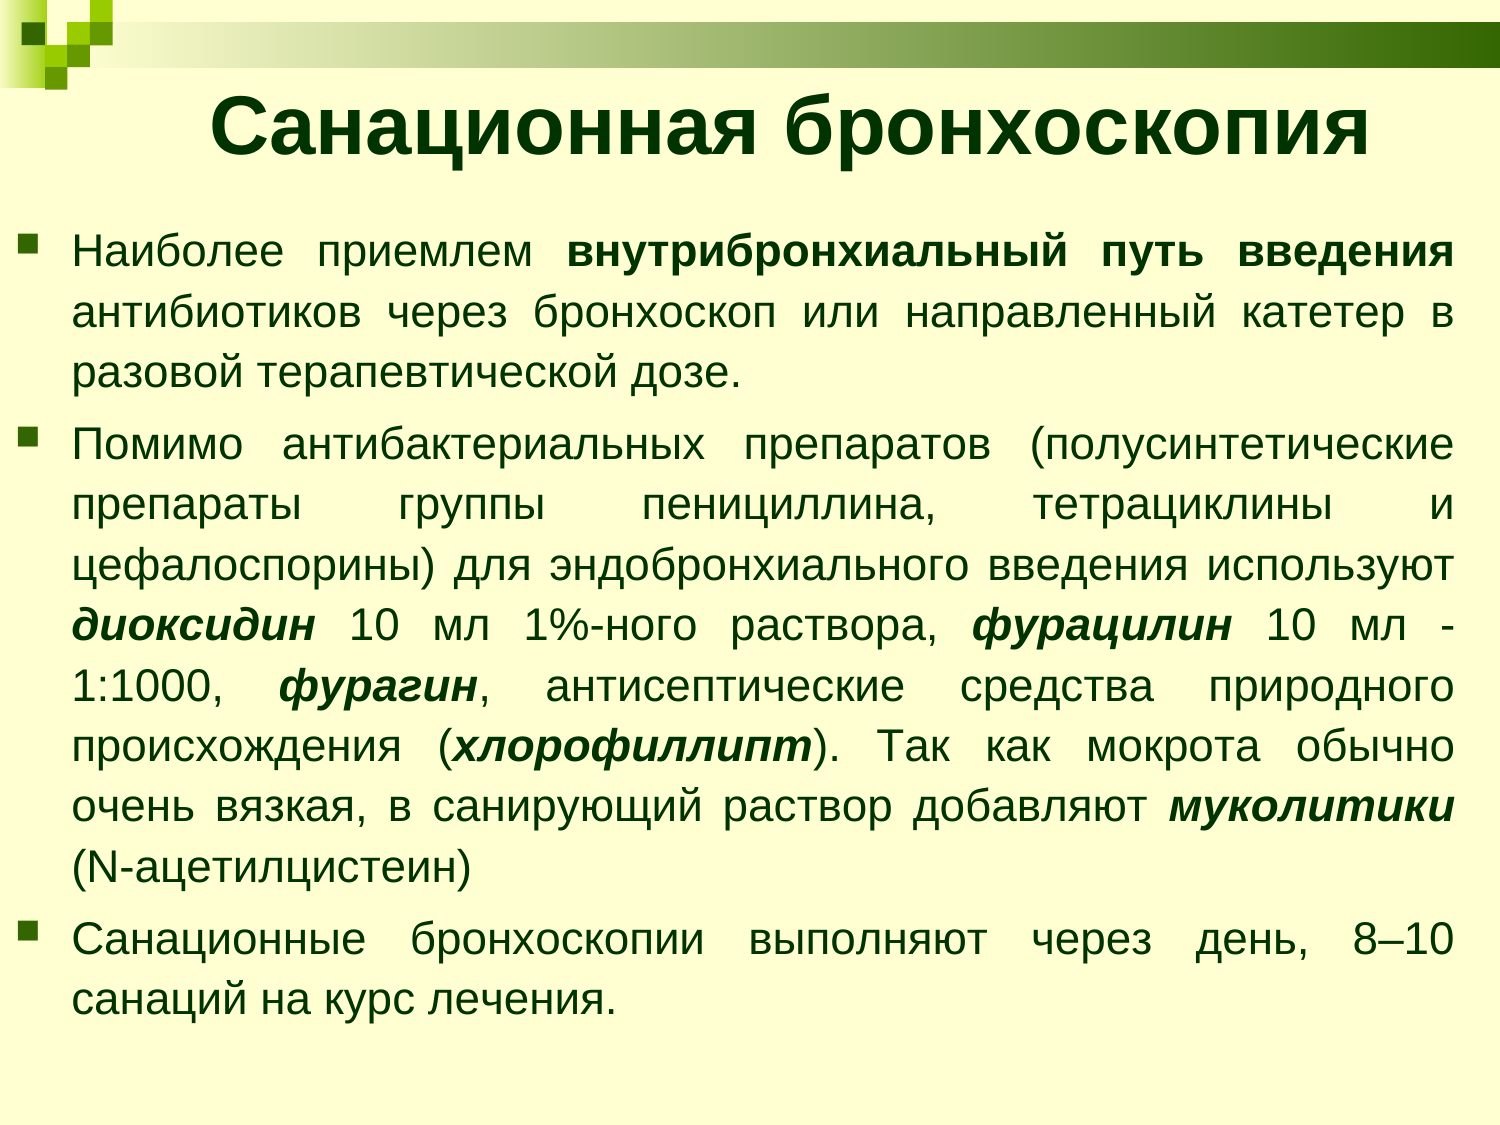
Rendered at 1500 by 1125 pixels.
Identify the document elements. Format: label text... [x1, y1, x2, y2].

list Наиболее приемлем внутрибронхиальный путь введения антибиотиков через бронхоскоп или направленный катетер в разовой терапевтической дозе. Помимо антибактериальных препаратов (полусинтетические препараты группы пенициллина, тетрациклины и цефалоспорины) для эндобронхиального введения используют диоксидин 10 мл 1%-ного раствора, фурацилин 10 мл - 1:1000, фурагин, антисептические средства природного происхождения (хлорофиллипт). Так как мокрота обычно очень вязкая, в санирующий раствор добавляют муколитики (N-ацетилцистеин) Санационные бронхоскопии выполняют через день, 8–10 санаций на курс лечения. [0, 207, 1471, 1125]
title Санационная бронхоскопия [171, 54, 1412, 188]
